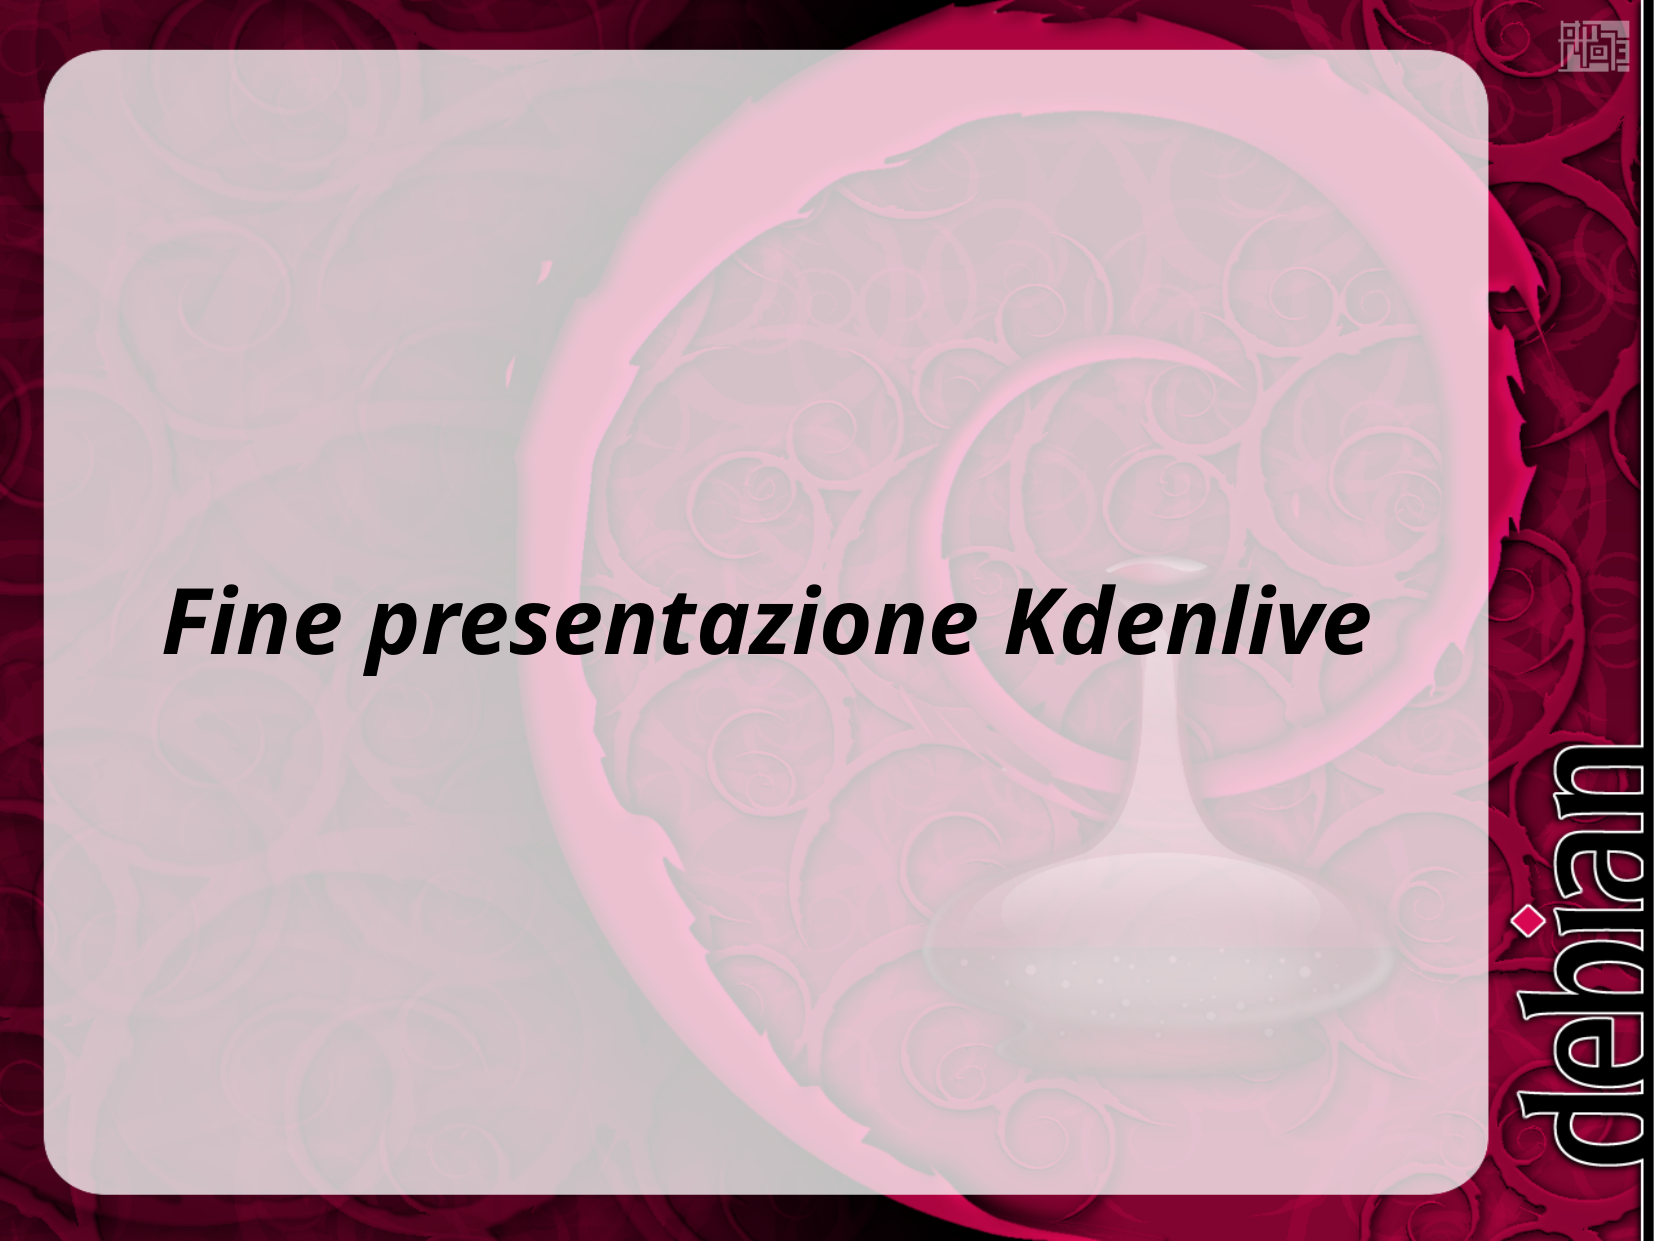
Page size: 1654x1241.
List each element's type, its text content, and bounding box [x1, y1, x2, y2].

picture [0, 0, 1654, 1241]
title Fine presentazione Kdenlive [59, 56, 1477, 1182]
